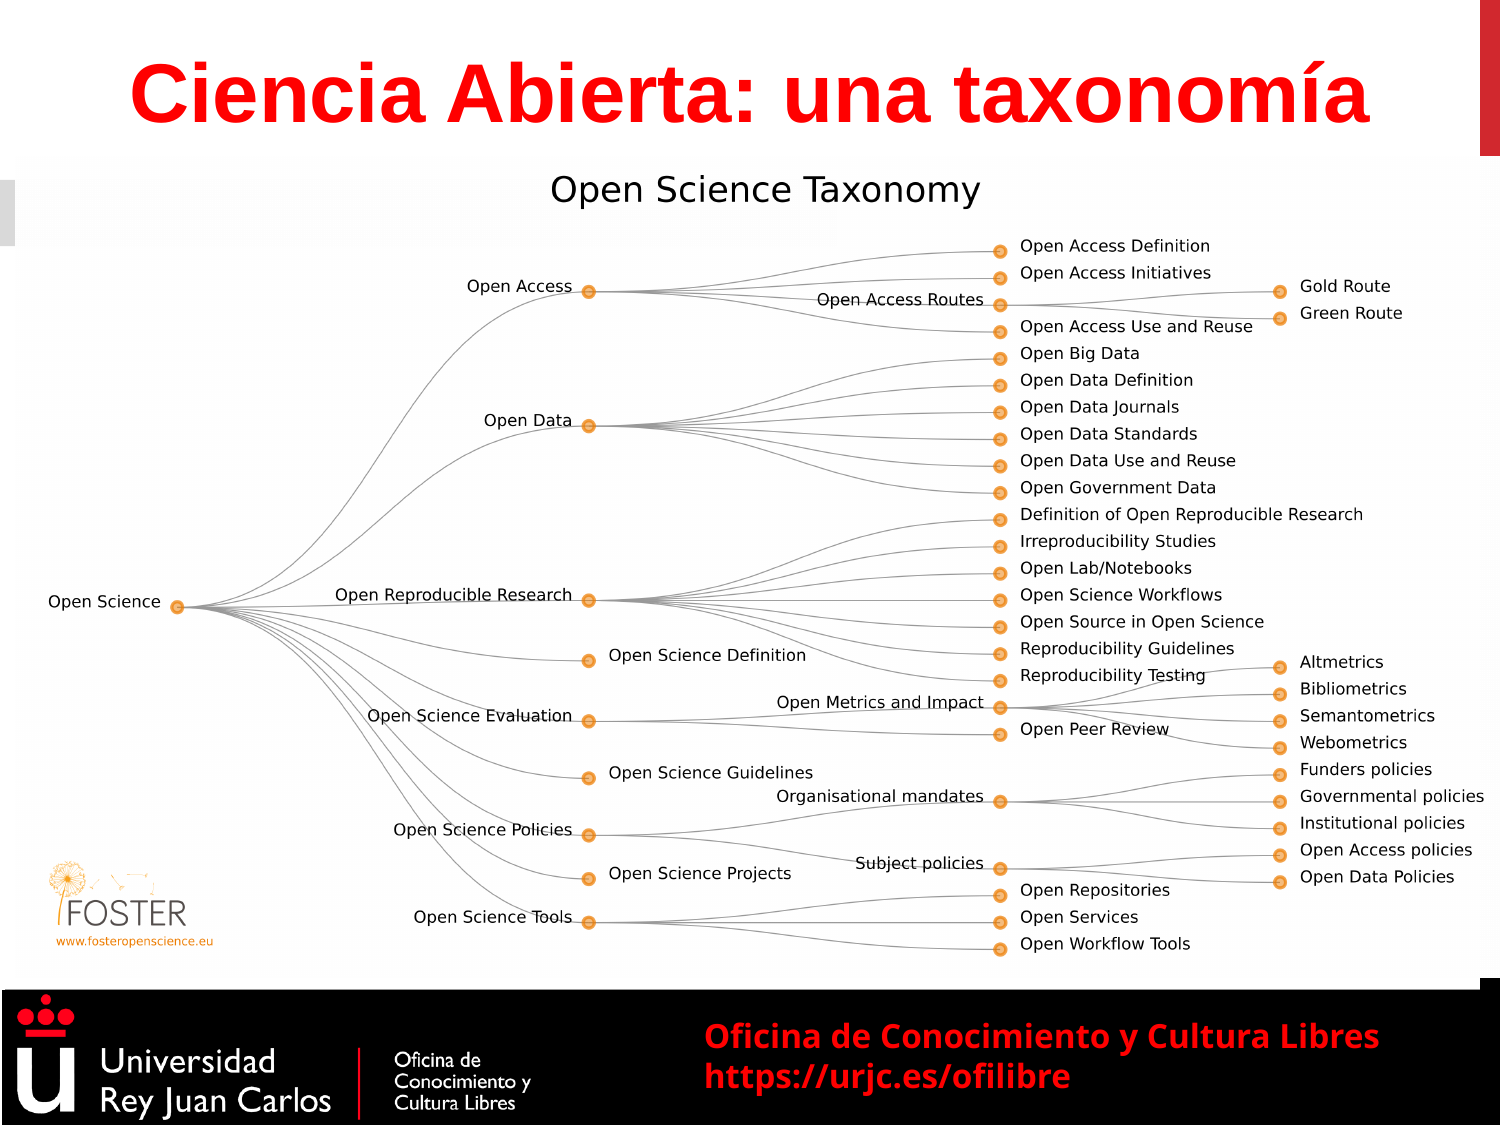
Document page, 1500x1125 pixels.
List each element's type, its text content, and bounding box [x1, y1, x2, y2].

picture [17, 994, 531, 1120]
title Ciencia Abierta: una taxonomía [75, 15, 1425, 156]
picture [15, 156, 1500, 978]
